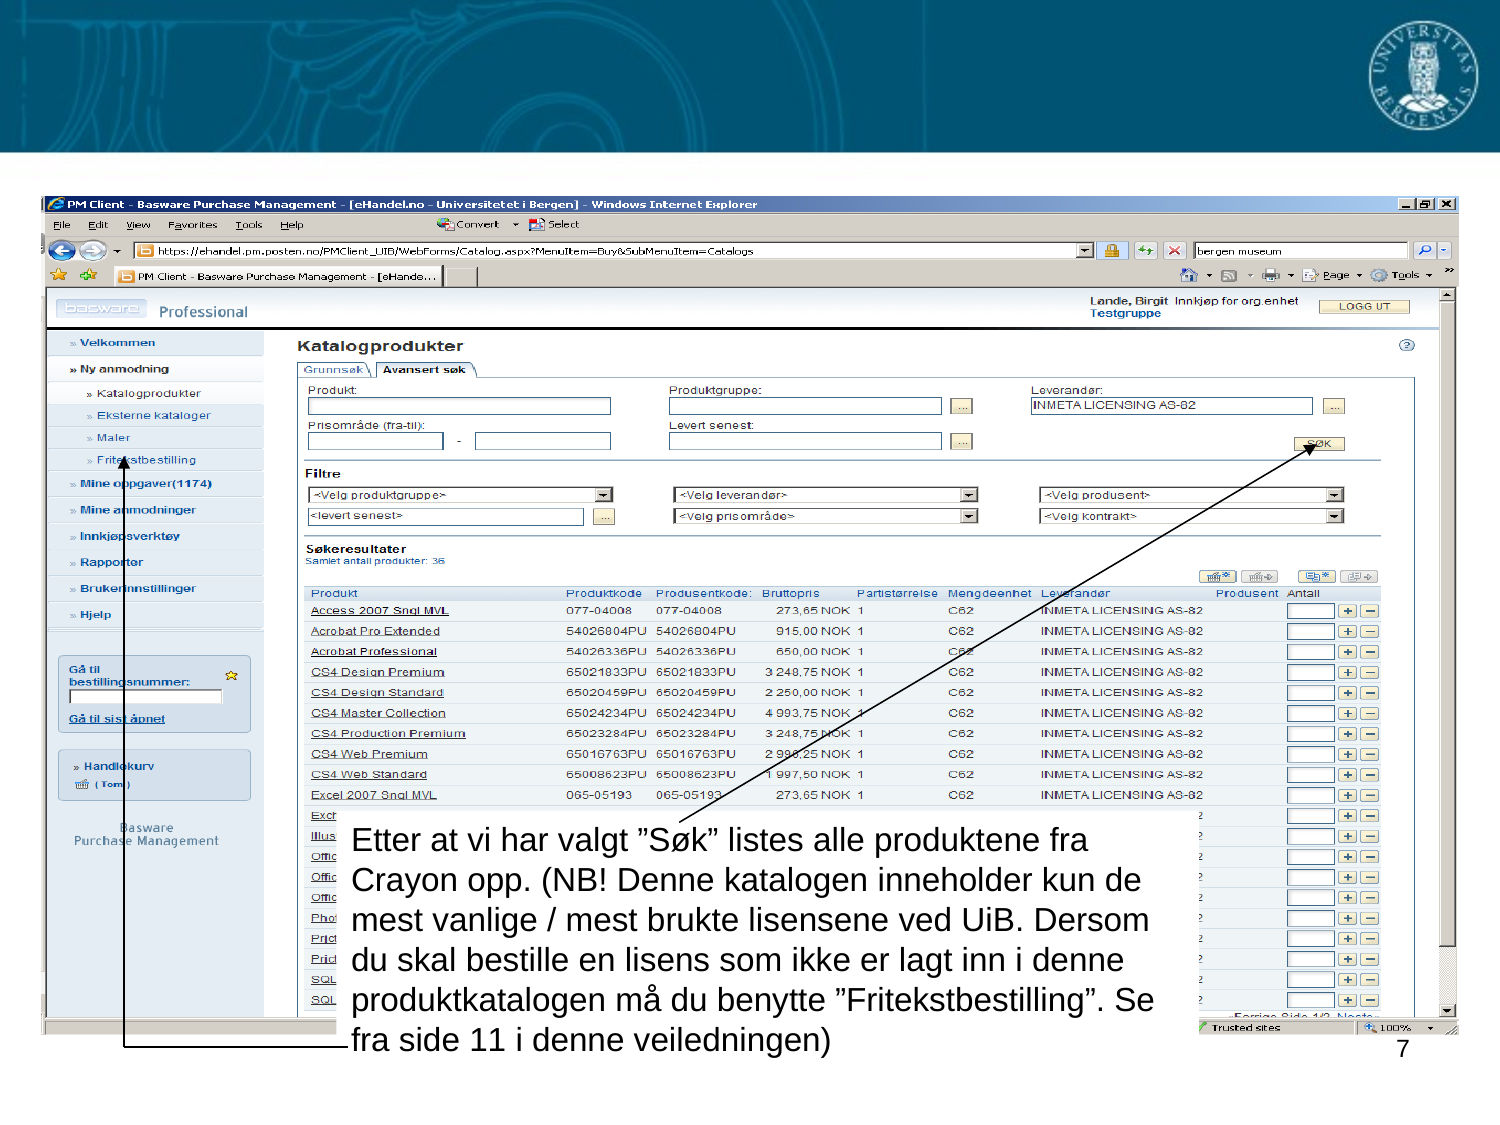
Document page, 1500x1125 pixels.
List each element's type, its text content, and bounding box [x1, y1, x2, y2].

picture [1368, 21, 1478, 131]
text_box [41, 196, 1459, 1035]
picture [0, 151, 1500, 1125]
text_box <number> [1074, 1035, 1426, 1103]
text_box Etter at vi har valgt ”Søk” listes alle produktene fra Crayon opp. (NB! Denne katalogen inneholder kun de mest vanlige / mest brukte lisensene ved UiB. Dersom du skal bestille en lisens som ikke er lagt inn i denne produktkatalogen må du benytte ”Fritekstbestilling”. Se fra side 11 i denne veiledningen) [336, 810, 1199, 1066]
